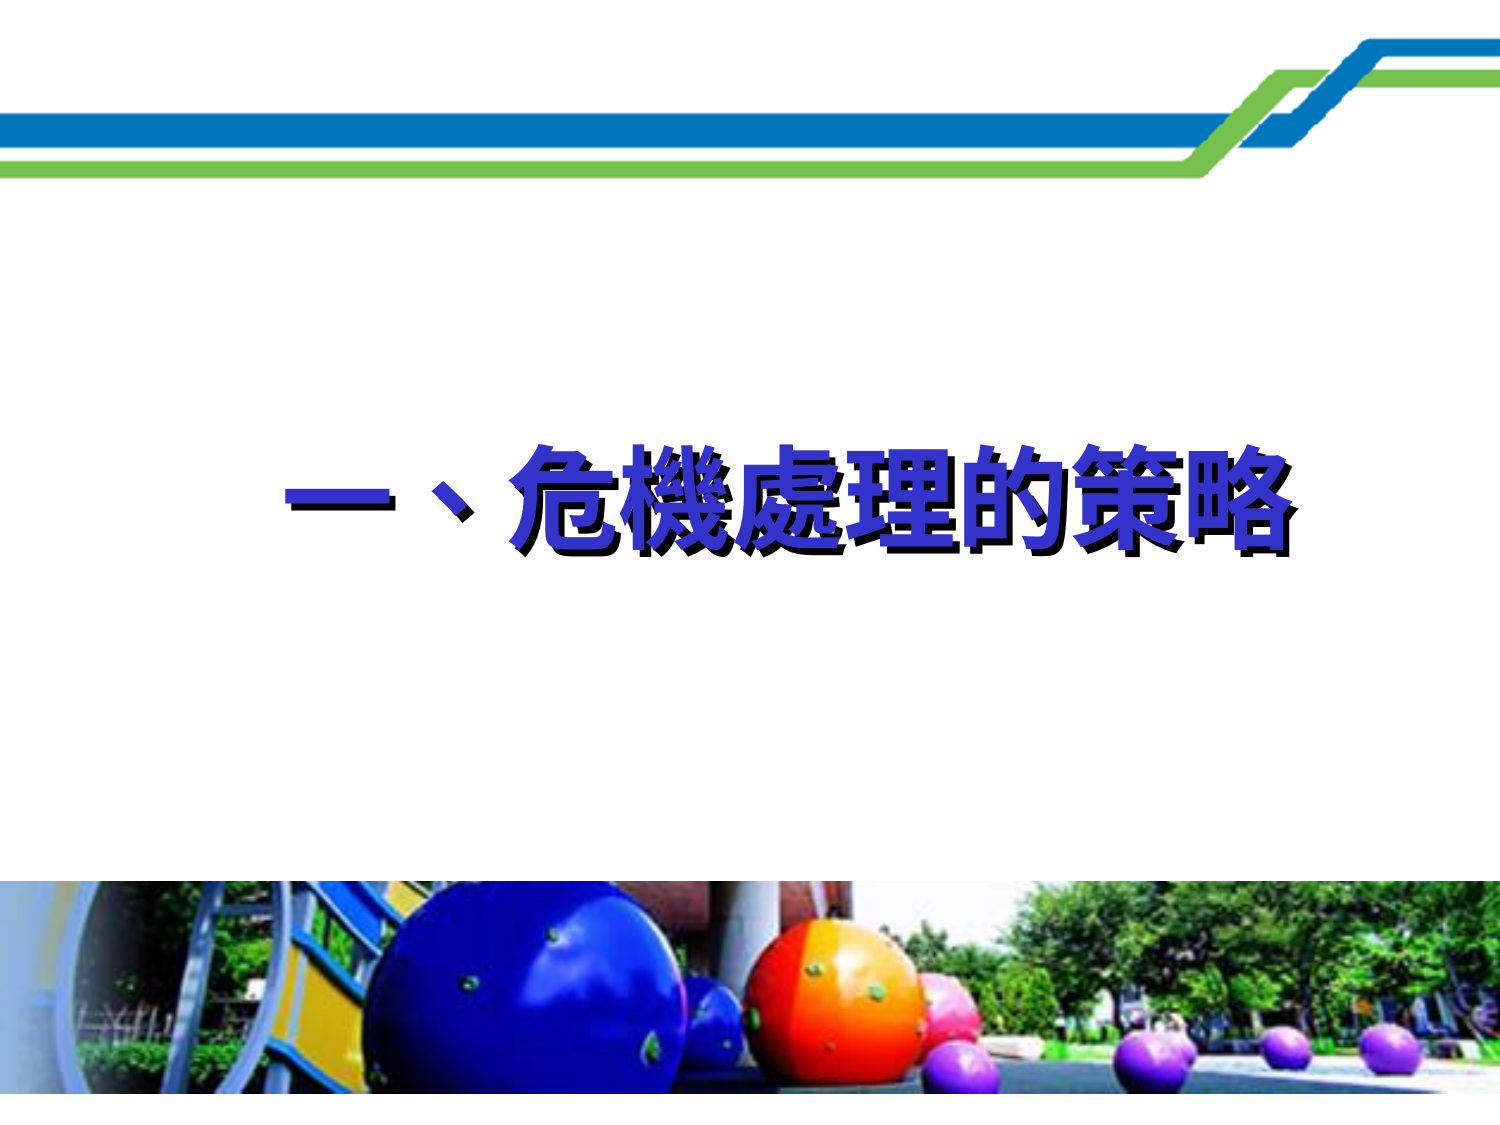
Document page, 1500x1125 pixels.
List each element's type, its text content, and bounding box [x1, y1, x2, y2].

picture [0, 881, 1500, 1094]
list 一、危機處理的策略 [0, 420, 1500, 634]
